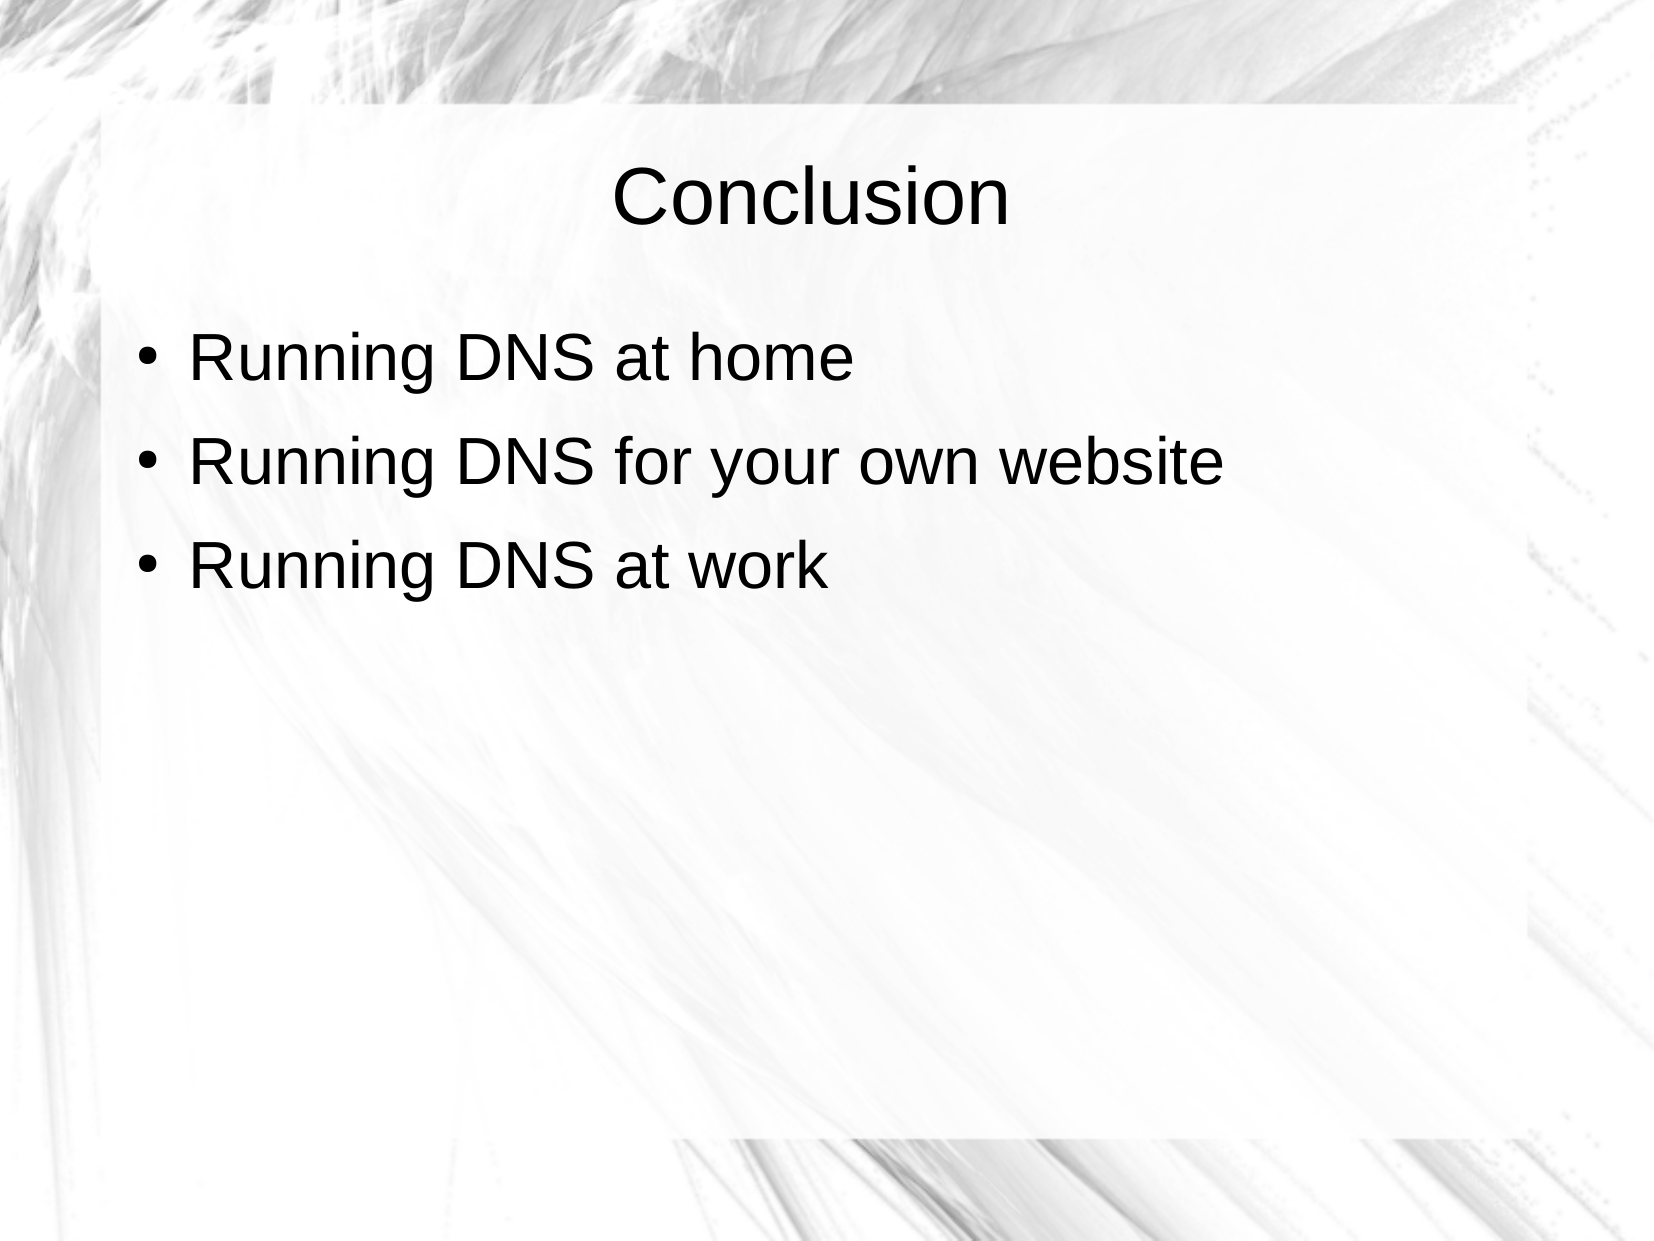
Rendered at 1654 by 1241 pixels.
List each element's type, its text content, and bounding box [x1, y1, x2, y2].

list Running DNS at home Running DNS for your own website Running DNS at work [118, 319, 1571, 1139]
picture [0, 0, 1654, 1241]
title Conclusion [118, 112, 1506, 281]
